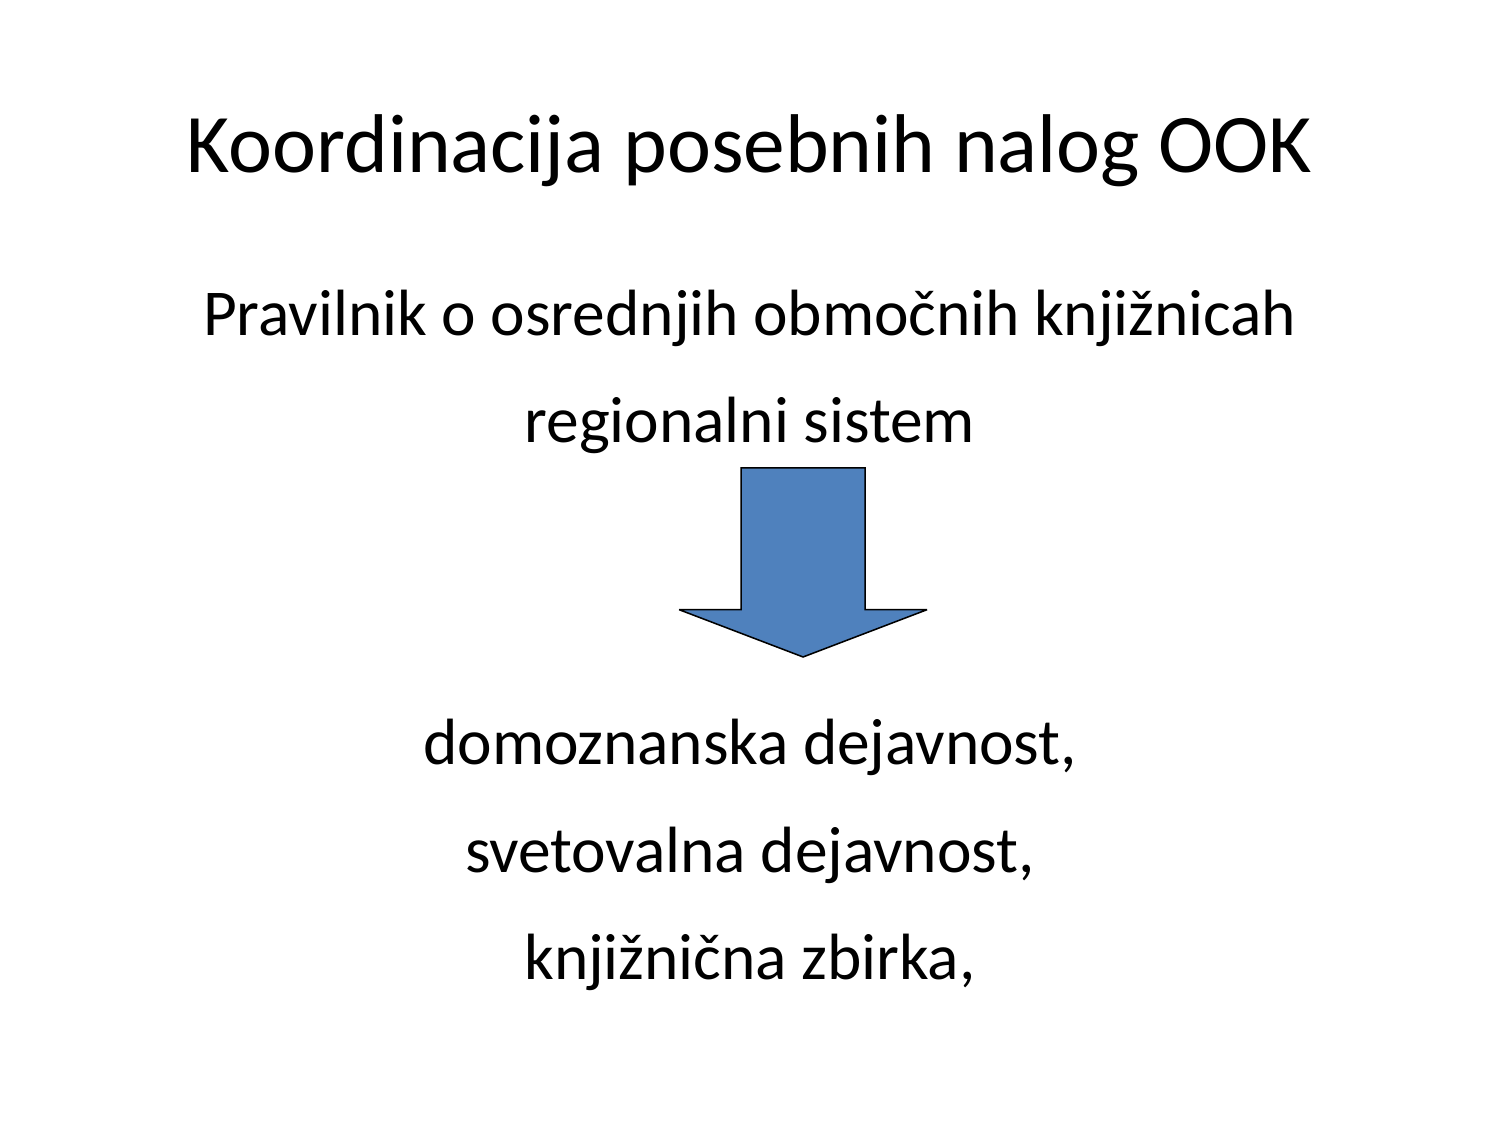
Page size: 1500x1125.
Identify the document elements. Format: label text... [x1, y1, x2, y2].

list Pravilnik o osrednjih območnih knjižnicah regionalni sistem domoznanska dejavnost, svetovalna dejavnost, knjižnična zbirka, [75, 262, 1425, 1005]
title Koordinacija posebnih nalog OOK [75, 45, 1425, 233]
text_box [679, 467, 928, 657]
